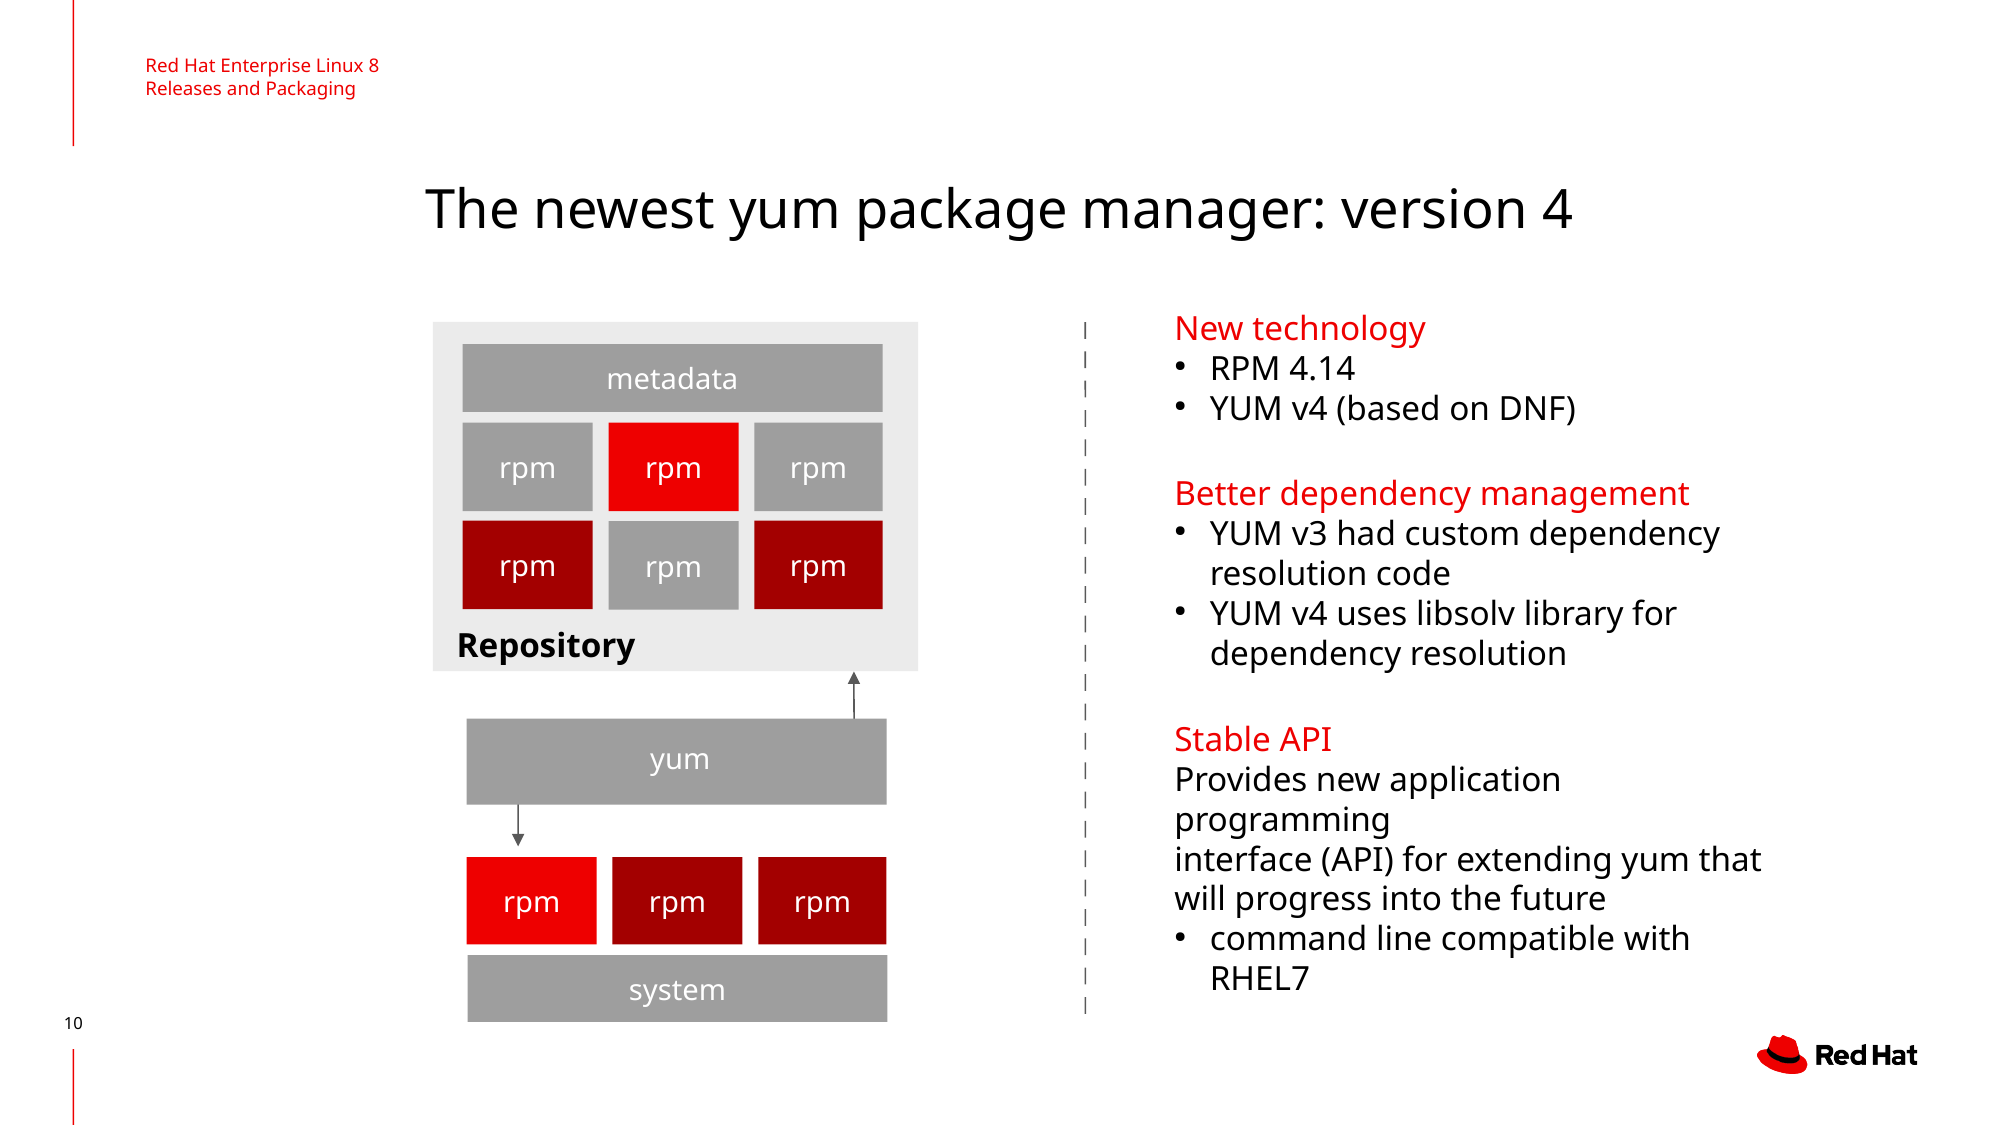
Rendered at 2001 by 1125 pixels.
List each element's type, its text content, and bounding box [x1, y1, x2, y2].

text_box rpm [608, 521, 739, 610]
title The newest yum package manager: version 4 [287, 155, 1713, 314]
text_box rpm [754, 520, 883, 610]
text_box metadata [462, 344, 883, 412]
text_box rpm [754, 422, 883, 512]
text_box yum [466, 718, 887, 805]
text_box rpm [608, 422, 739, 512]
text_box Repository [432, 321, 919, 672]
text_box New technology RPM 4.14 YUM v4 (based on DNF) Better dependency management YUM v3 had custom dependency resolution code YUM v4 uses libsolv library for dependency resolution Stable API Provides new application programming interface (API) for extending yum that will progress into the future command line compatible with RHEL7 [1174, 322, 1782, 1022]
text_box system [467, 955, 888, 1022]
picture [1757, 1035, 1918, 1074]
text_box rpm [612, 857, 743, 945]
text_box Red Hat Enterprise Linux 8 Releases and Packaging [73, 9, 919, 144]
text_box rpm [462, 520, 593, 610]
slide_number <number> [13, 1012, 134, 1036]
text_box rpm [466, 857, 597, 945]
text_box rpm [758, 857, 887, 945]
text_box rpm [462, 422, 593, 512]
